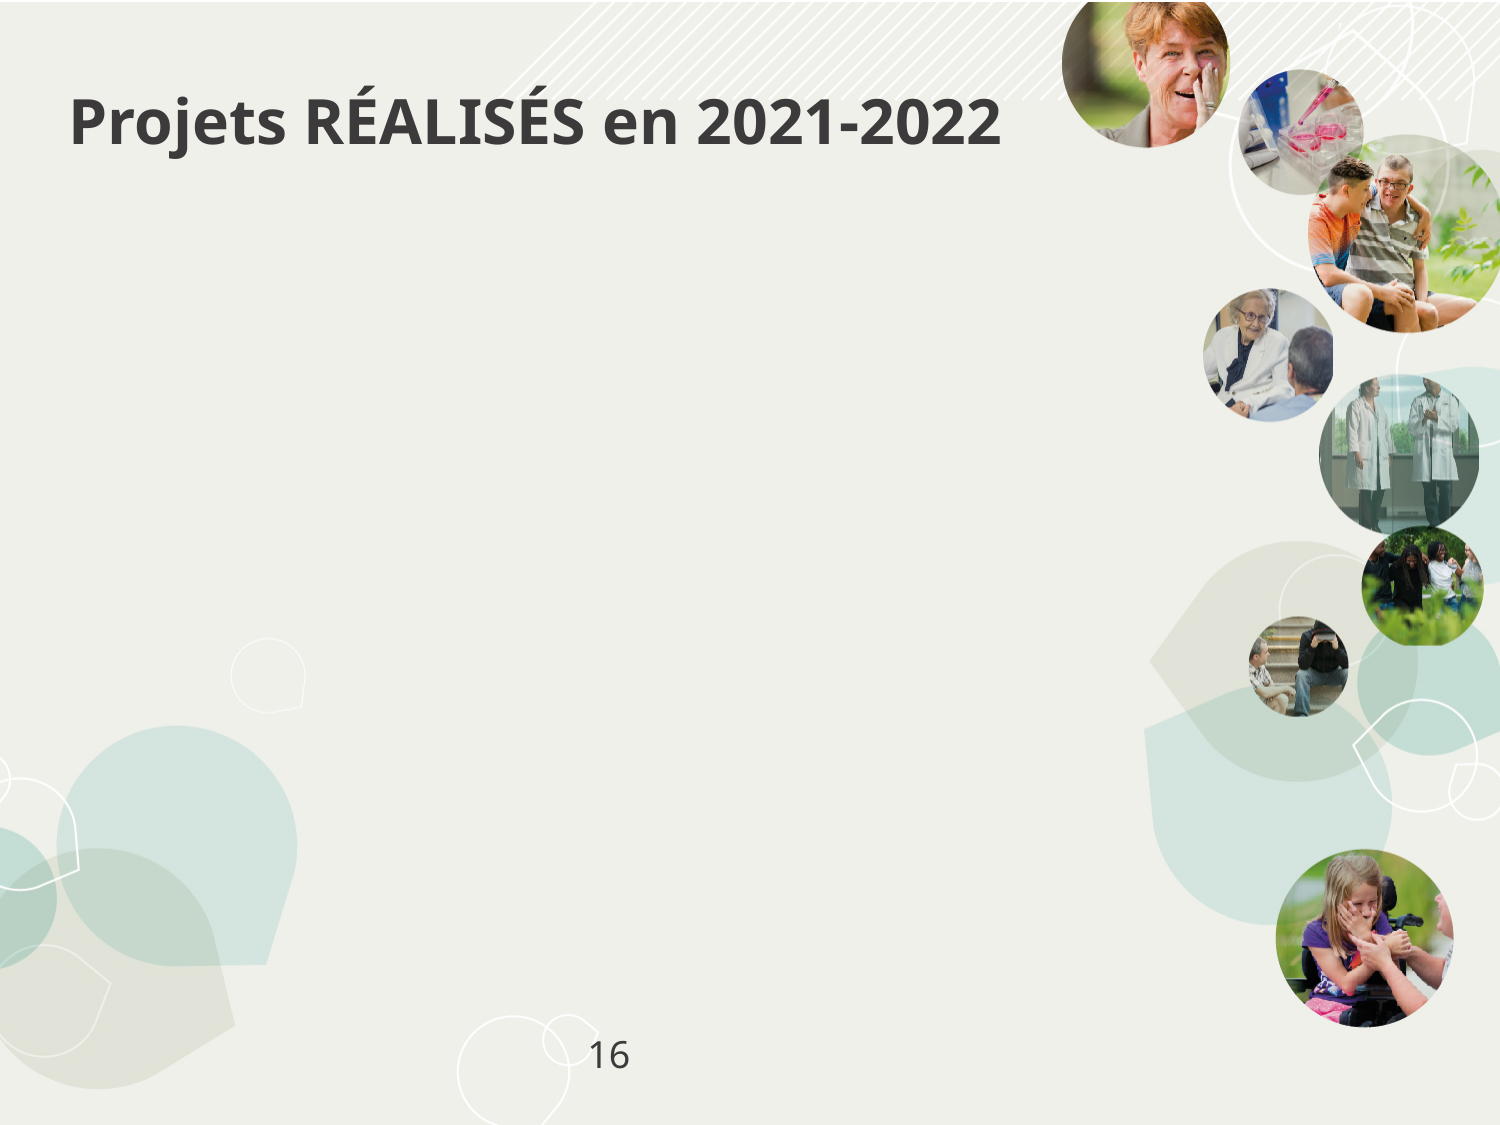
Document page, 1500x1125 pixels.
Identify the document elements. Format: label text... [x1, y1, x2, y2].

text_box Projets RÉALISÉS en 2021-2022 [53, 44, 1250, 196]
slide_number <numéro> [572, 1024, 923, 1084]
picture [0, 2, 1500, 1125]
